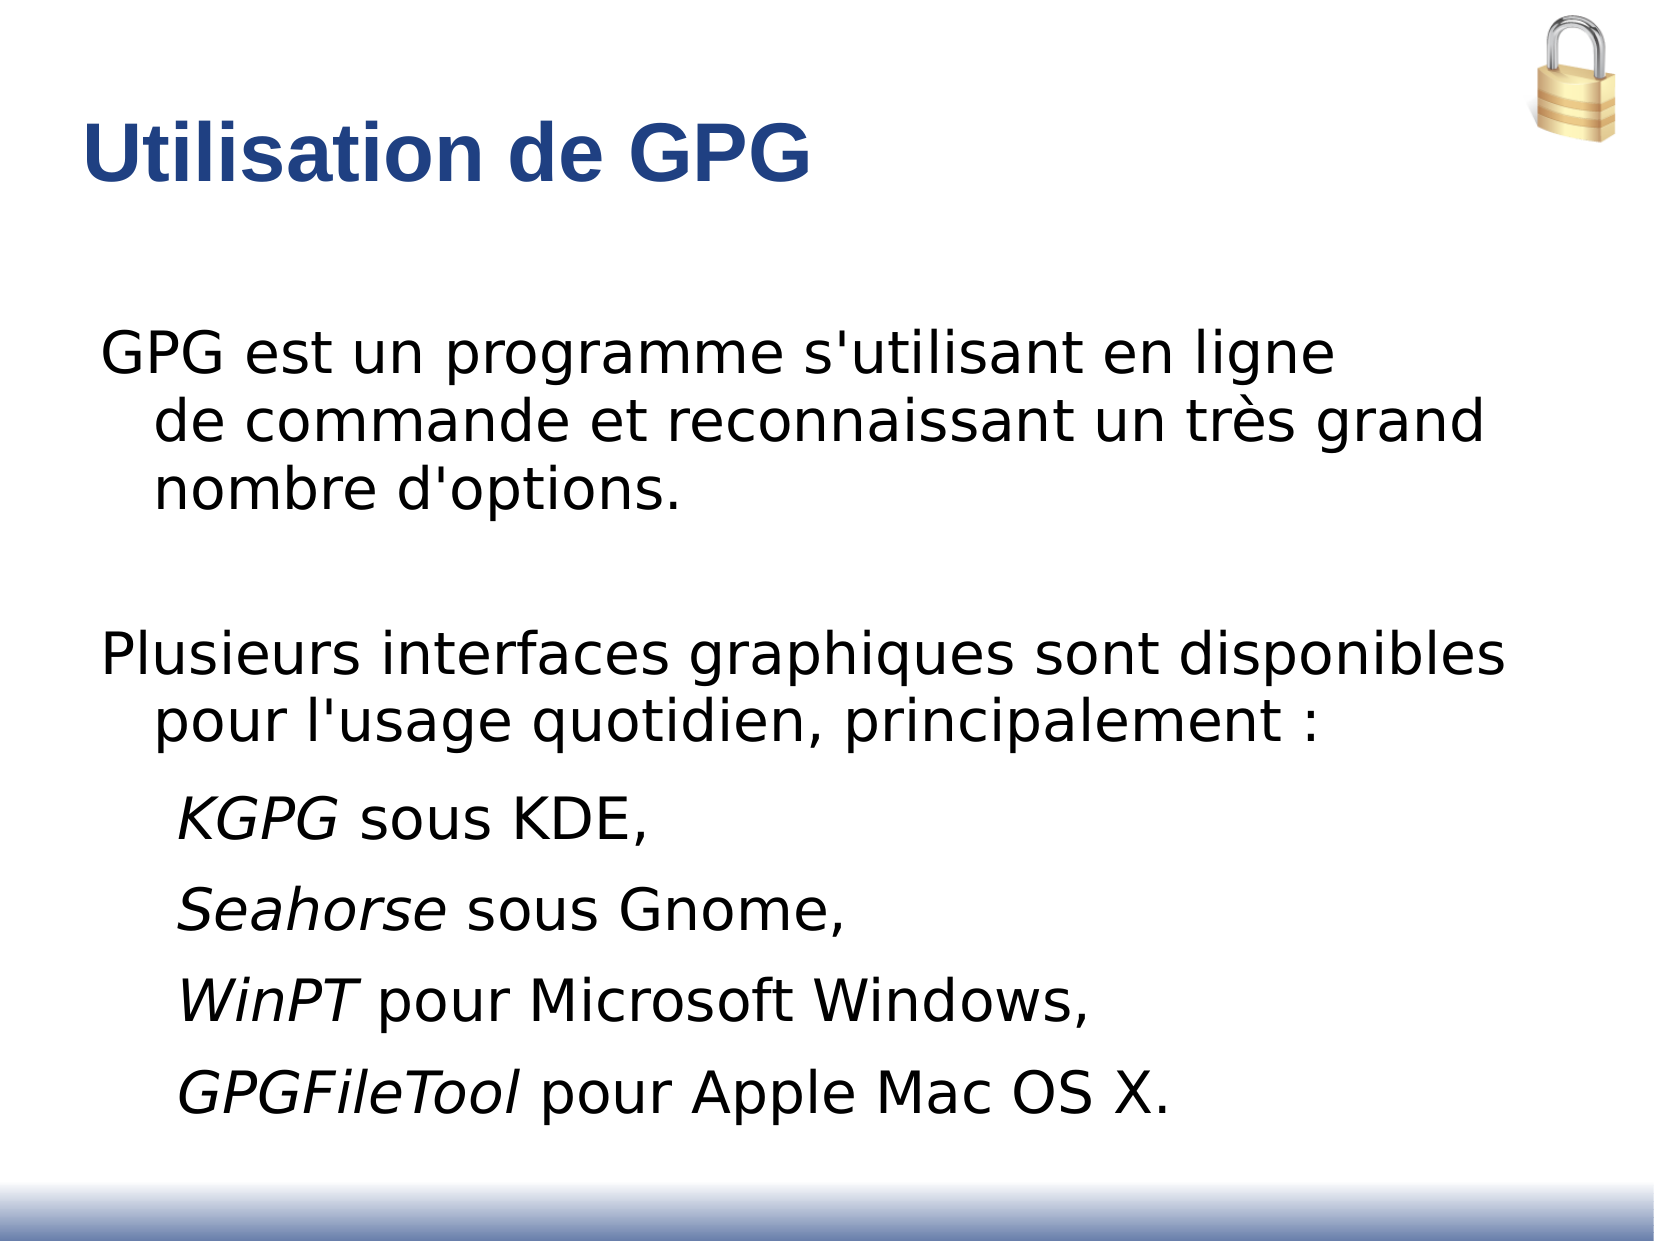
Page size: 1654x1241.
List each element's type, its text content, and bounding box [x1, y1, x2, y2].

title Utilisation de GPG [82, 56, 1571, 250]
picture [1505, 11, 1642, 148]
list GPG est un programme s'utilisant en ligne de commande et reconnaissant un très grand nombre d'options. Plusieurs interfaces graphiques sont disponibles pour l'usage quotidien, principalement : KGPG sous KDE, Seahorse sous Gnome, WinPT pour Microsoft Windows, GPGFileTool pour Apple Mac OS X. [82, 319, 1571, 1128]
